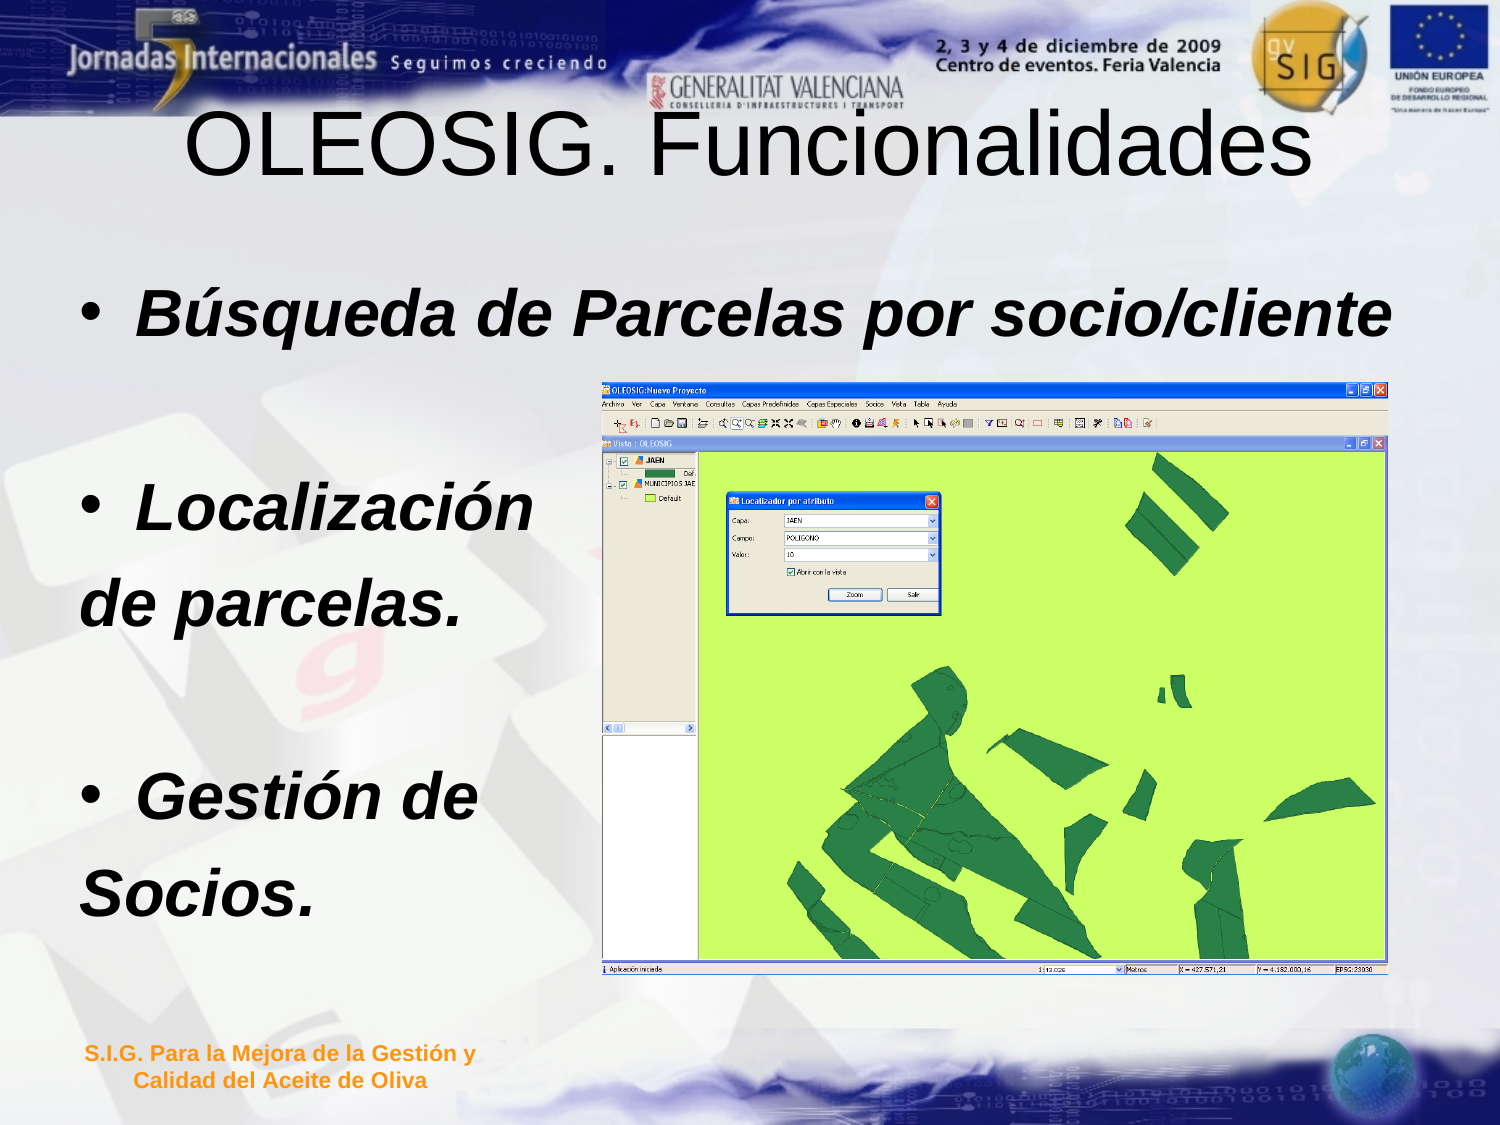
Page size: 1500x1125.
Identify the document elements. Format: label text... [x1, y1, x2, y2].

title S.I.G. Para la Mejora de la Gestión y Calidad del Aceite de Oliva [59, 1003, 502, 1125]
picture [0, 0, 1500, 1125]
title OLEOSIG. Funcionalidades [75, 45, 1426, 233]
list Búsqueda de Parcelas por socio/cliente Localización de parcelas. Gestión de Socios. [64, 262, 1426, 1033]
picture [602, 382, 1388, 975]
